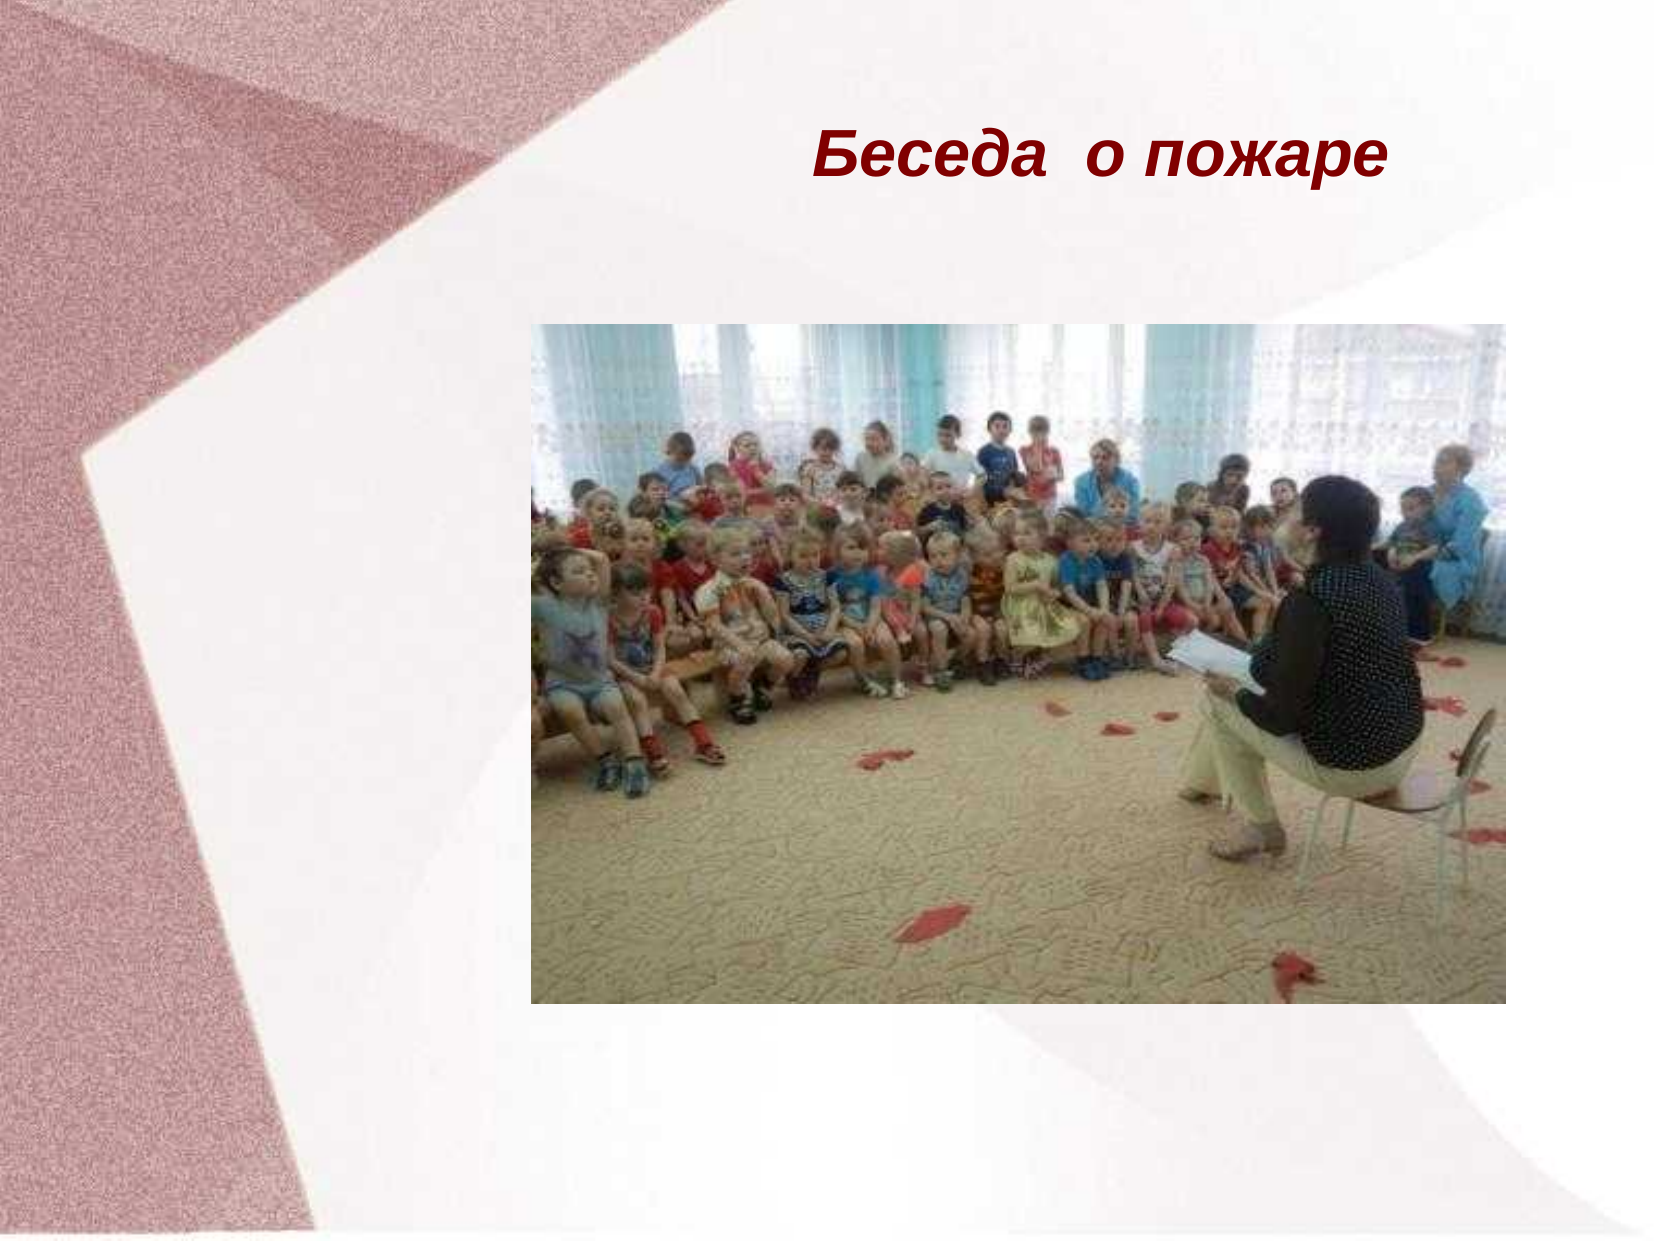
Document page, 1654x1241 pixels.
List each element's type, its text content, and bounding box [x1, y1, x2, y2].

picture [0, 0, 1654, 1241]
title Беседа о пожаре [596, 49, 1607, 257]
